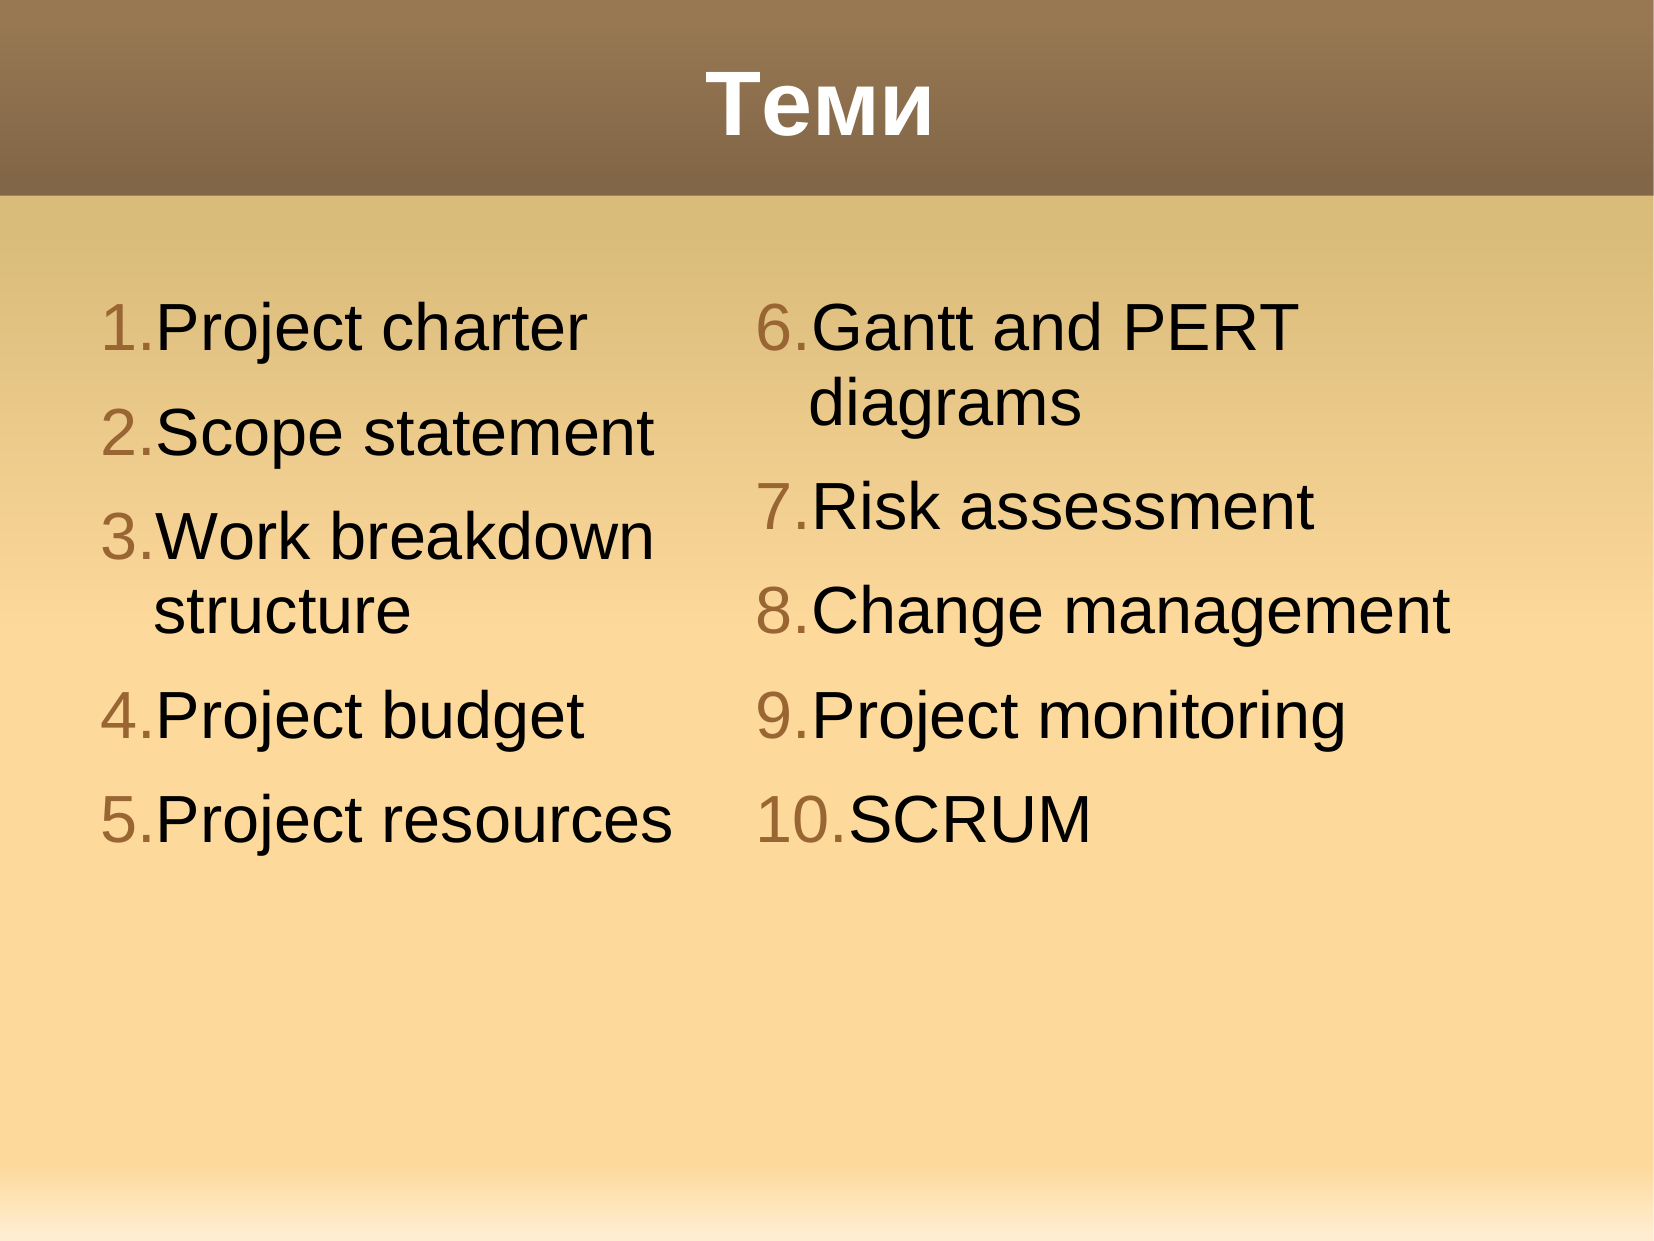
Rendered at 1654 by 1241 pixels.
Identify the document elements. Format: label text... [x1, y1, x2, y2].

list Project charter Scope statement Work breakdown structure Project budget Project resources [82, 290, 809, 1109]
title Теми [76, 0, 1565, 208]
list Gantt and PERT diagrams Risk assessment Change management Project monitoring SCRUM [738, 290, 1572, 1094]
picture [0, 0, 1654, 1241]
